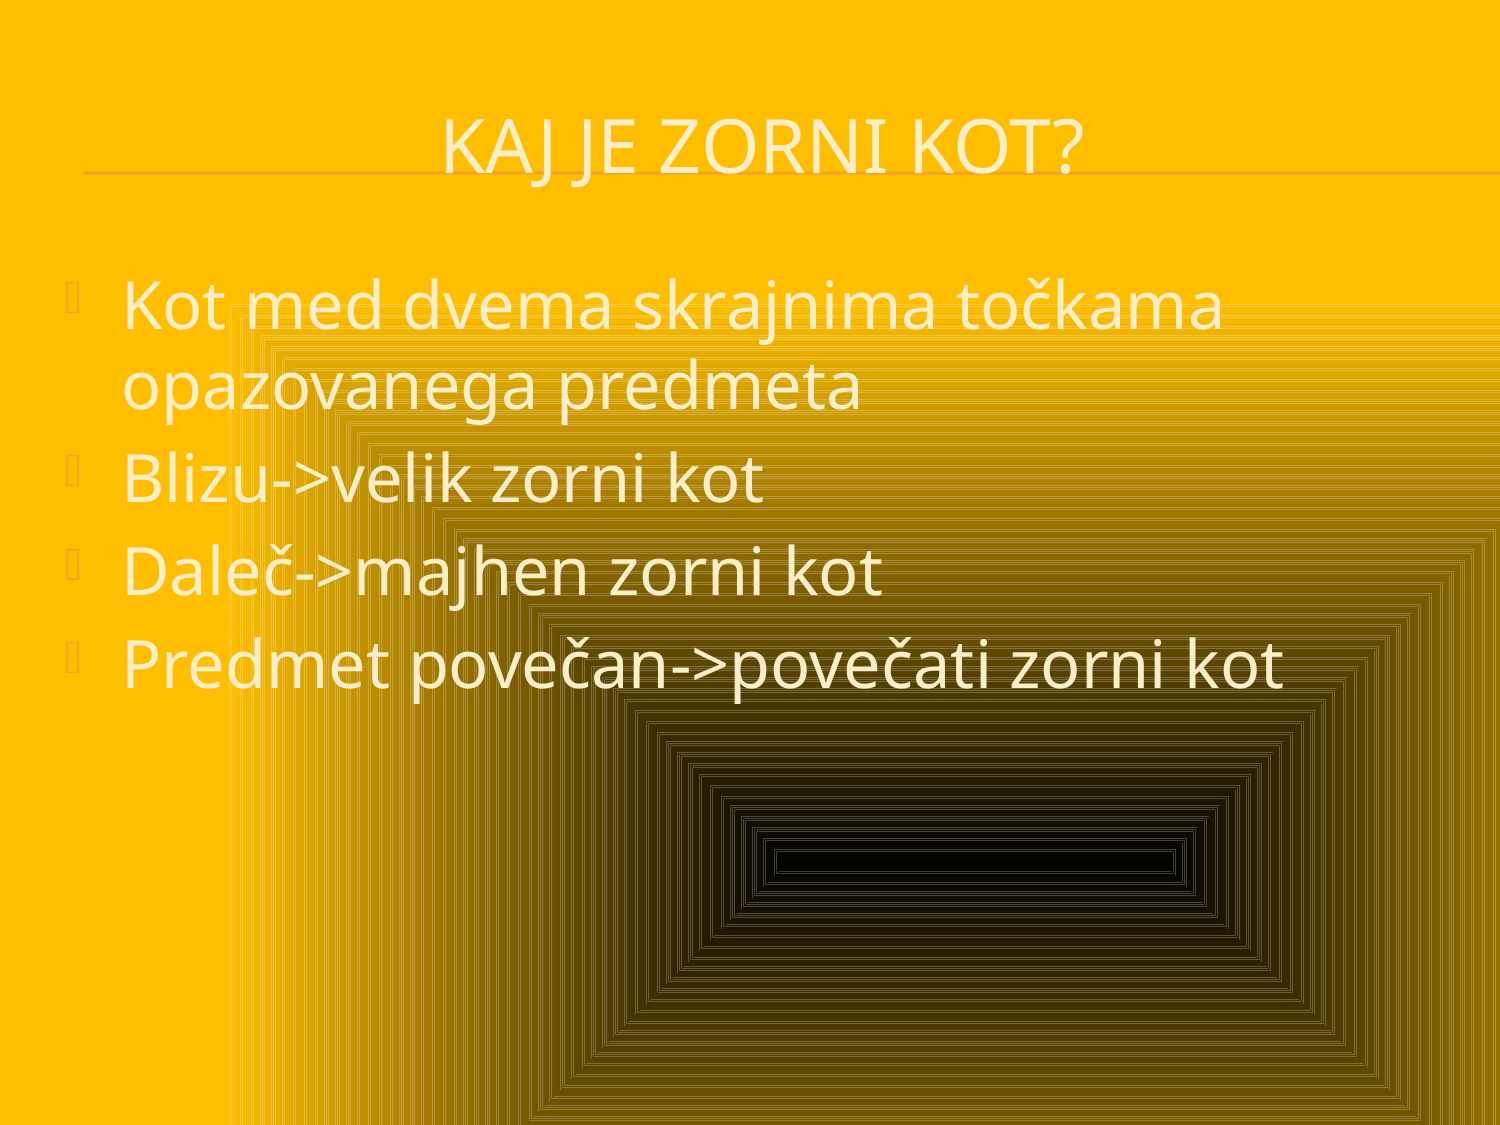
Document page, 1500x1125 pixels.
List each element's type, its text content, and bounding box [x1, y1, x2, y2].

list Kot med dvema skrajnima točkama opazovanega predmeta Blizu->velik zorni kot Daleč->majhen zorni kot Predmet povečan->povečati zorni kot [50, 254, 1475, 998]
title KAJ JE ZORNI KOT? [50, 75, 1475, 213]
